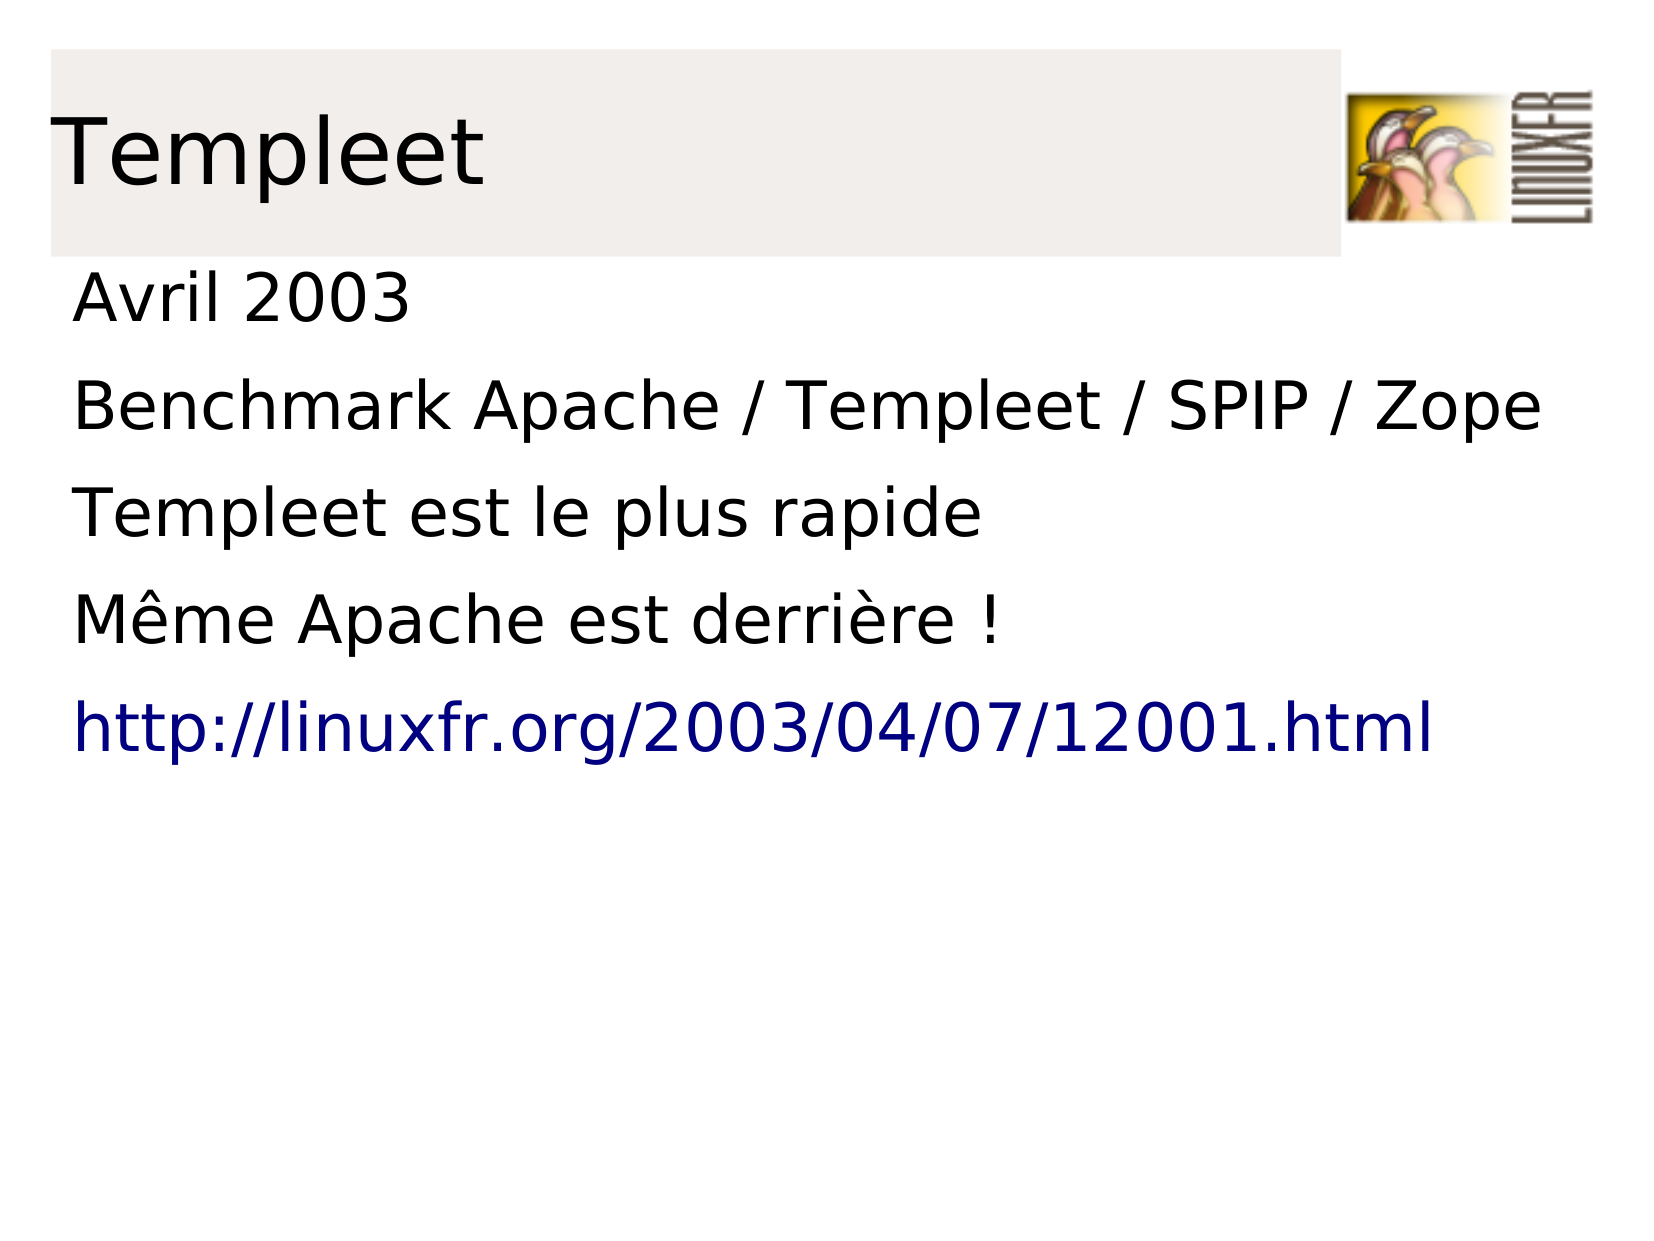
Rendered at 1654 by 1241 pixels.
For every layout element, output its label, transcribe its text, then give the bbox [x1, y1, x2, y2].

list Avril 2003 Benchmark Apache / Templeet / SPIP / Zope Templeet est le plus rapide Même Apache est derrière ! http://linuxfr.org/2003/04/07/12001.html [54, 259, 1628, 1103]
picture [1342, 88, 1601, 229]
title Templeet [51, 49, 1342, 257]
